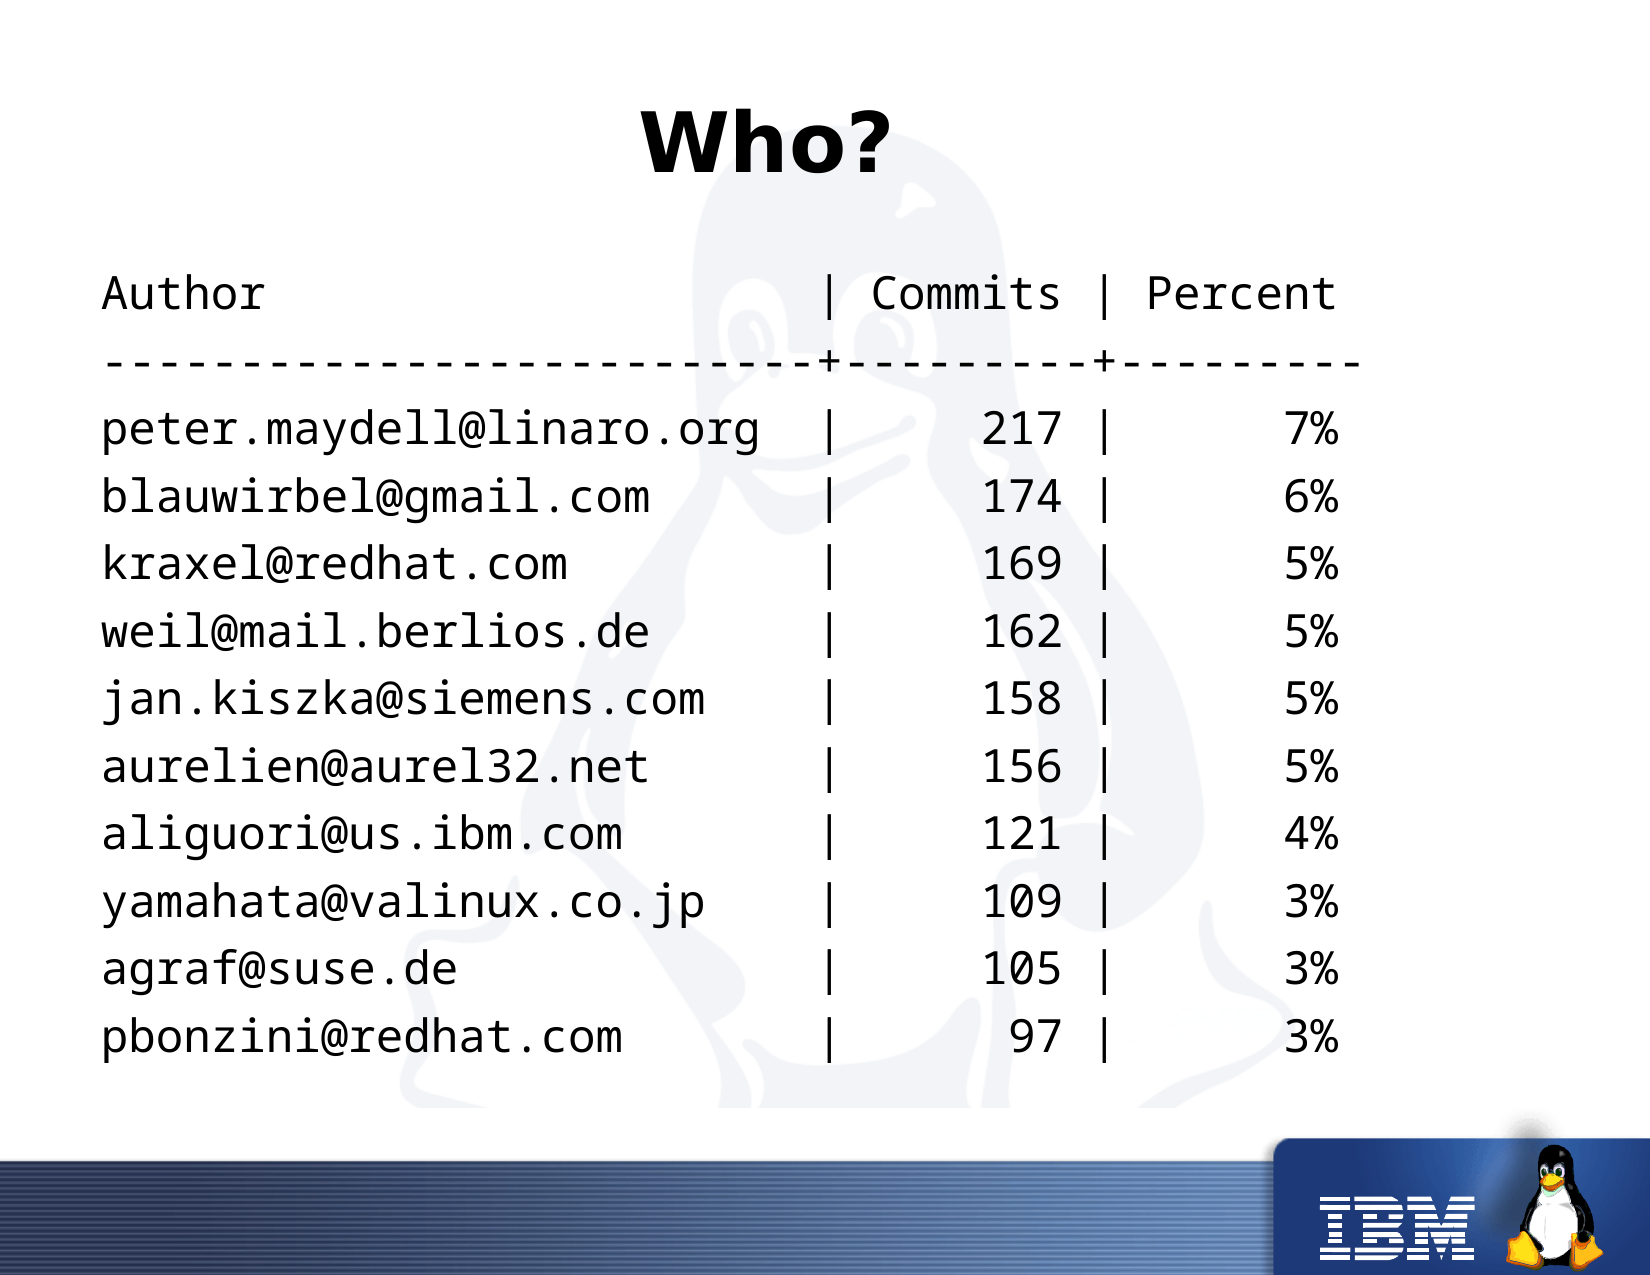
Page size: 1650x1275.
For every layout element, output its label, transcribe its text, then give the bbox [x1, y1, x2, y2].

title Who? [76, 76, 1457, 211]
text_box Author | Commits | Percent --------------------------+---------+--------- peter.maydell@linaro.org | 217 | 7% blauwirbel@gmail.com | 174 | 6% kraxel@redhat.com | 169 | 5% weil@mail.berlios.de | 162 | 5% jan.kiszka@siemens.com | 158 | 5% aurelien@aurel32.net | 156 | 5% aliguori@us.ibm.com | 121 | 4% yamahata@valinux.co.jp | 109 | 3% agraf@suse.de | 105 | 3% pbonzini@redhat.com | 97 | 3% [100, 255, 1650, 971]
